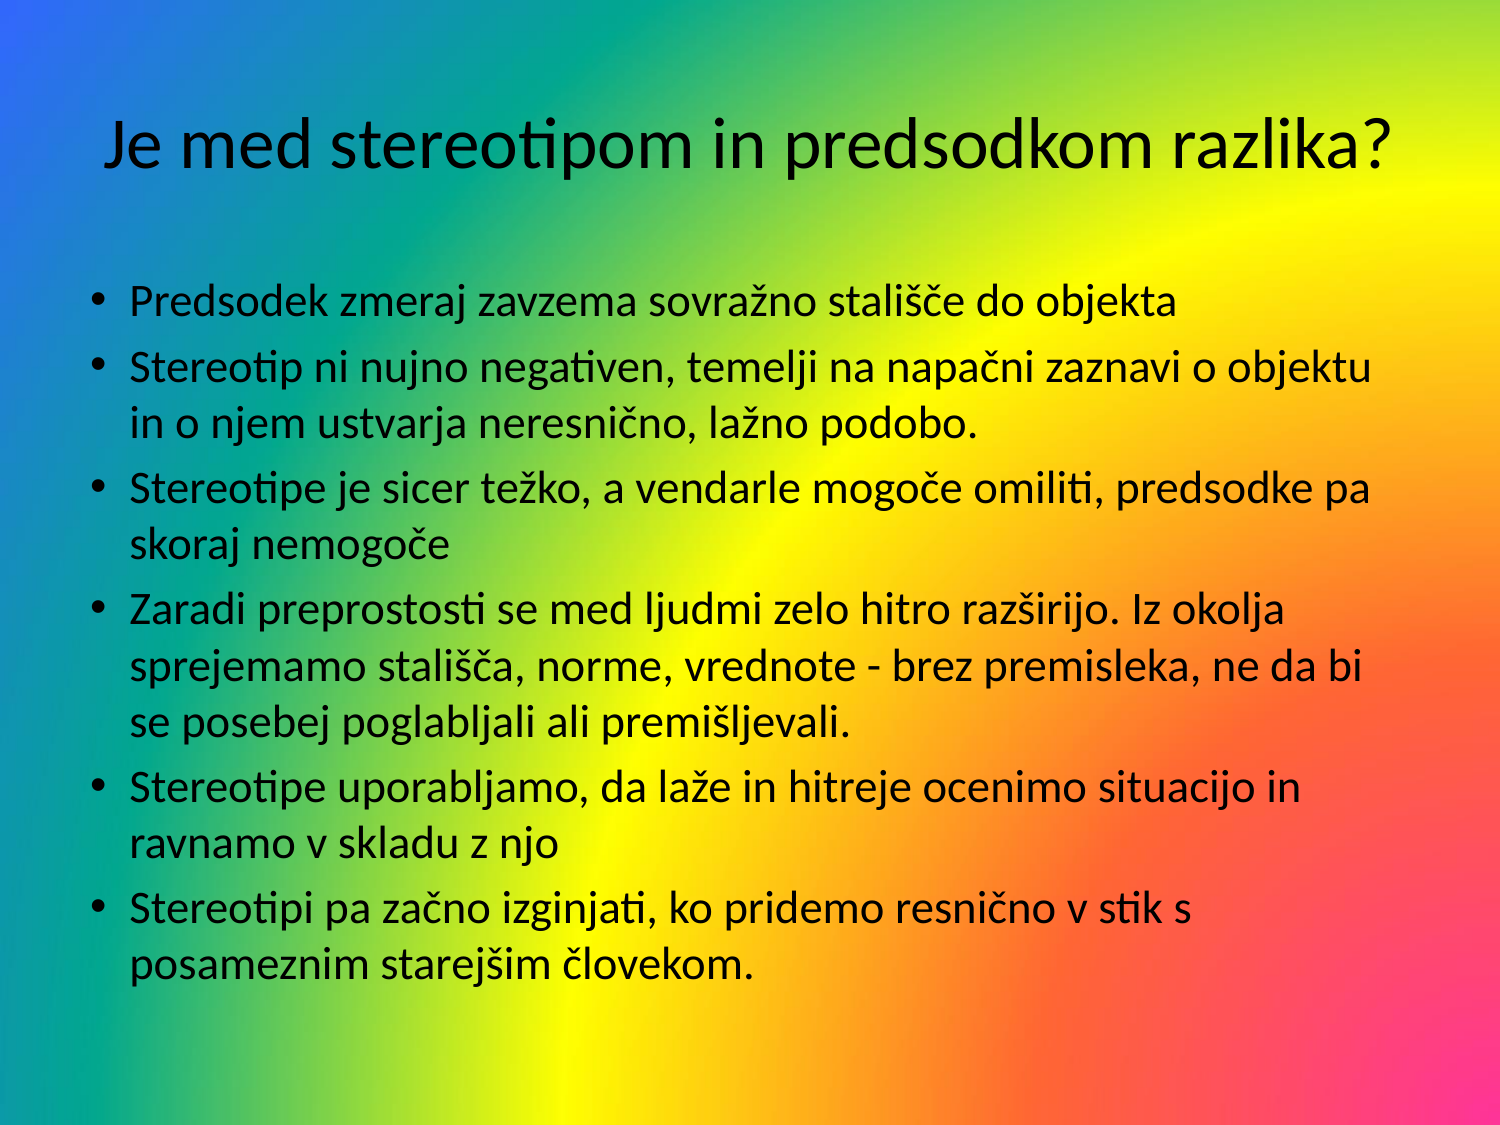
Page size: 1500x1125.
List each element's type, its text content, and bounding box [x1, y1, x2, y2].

list Predsodek zmeraj zavzema sovražno stališče do objekta Stereotip ni nujno negativen, temelji na napačni zaznavi o objektu in o njem ustvarja neresnično, lažno podobo. Stereotipe je sicer težko, a vendarle mogoče omiliti, predsodke pa skoraj nemogoče Zaradi preprostosti se med ljudmi zelo hitro razširijo. Iz okolja sprejemamo stališča, norme, vrednote - brez premisleka, ne da bi se posebej poglabljali ali premišljevali. Stereotipe uporabljamo, da laže in hitreje ocenimo situacijo in ravnamo v skladu z njo Stereotipi pa začno izginjati, ko pridemo resnično v stik s posameznim starejšim človekom. [75, 262, 1425, 1005]
title Je med stereotipom in predsodkom razlika? [75, 45, 1425, 233]
picture [0, 0, 1500, 1125]
